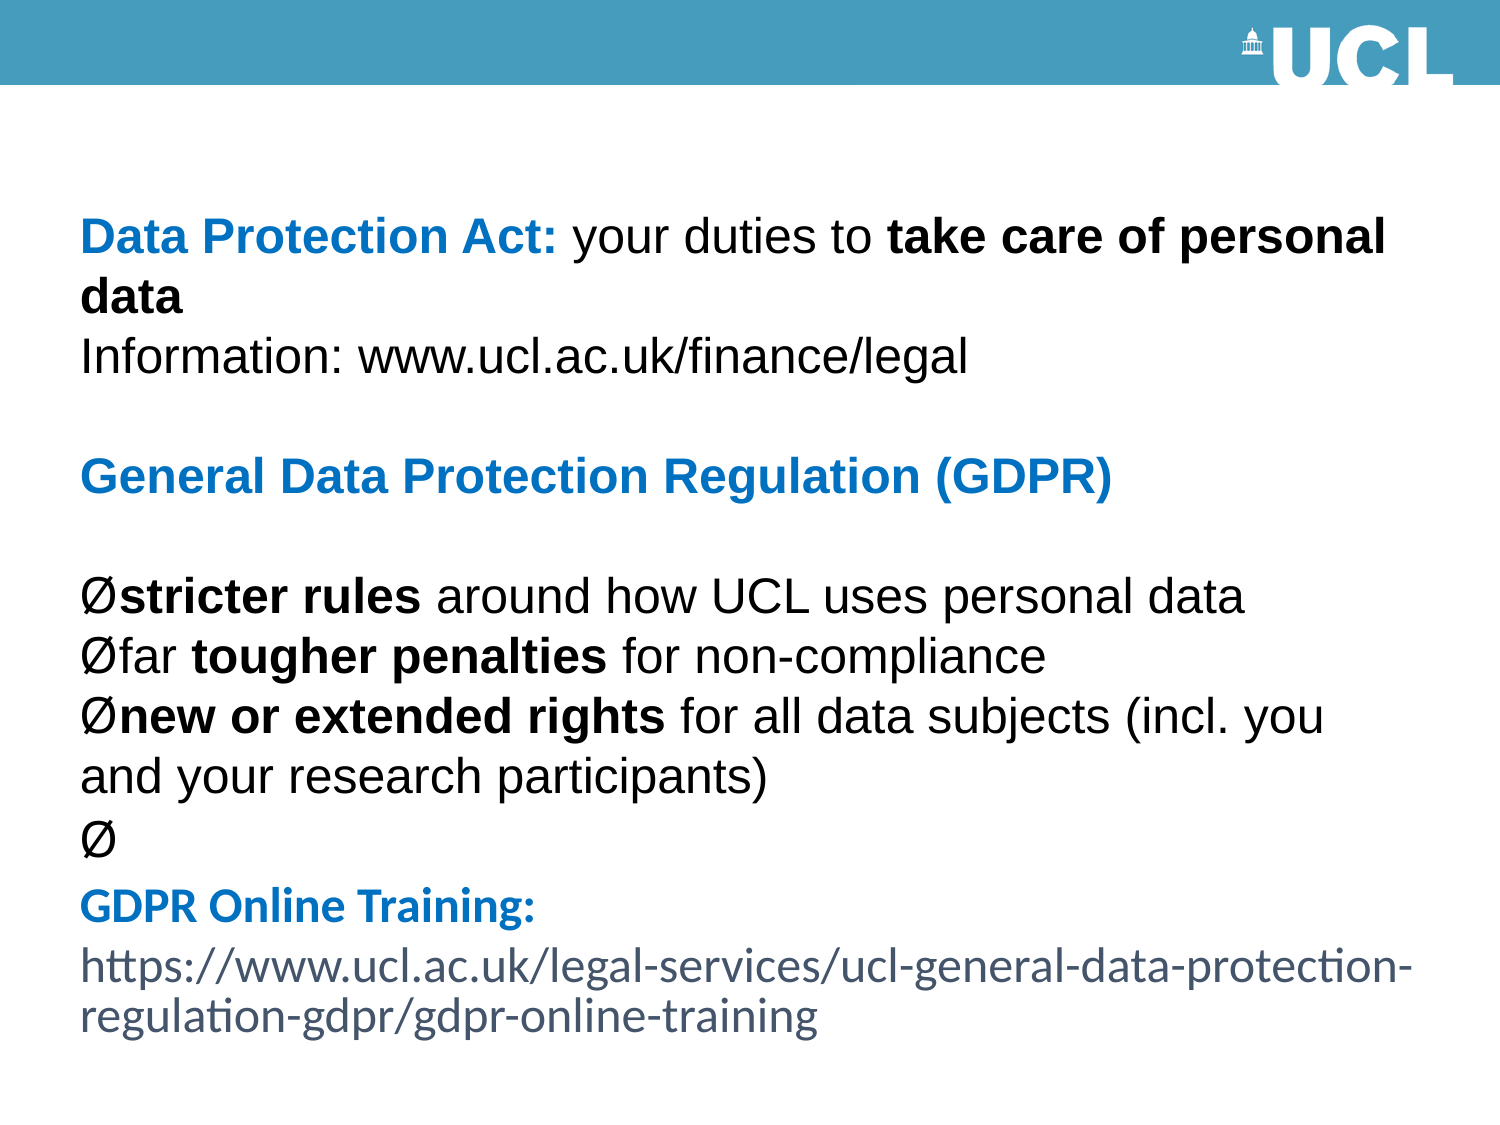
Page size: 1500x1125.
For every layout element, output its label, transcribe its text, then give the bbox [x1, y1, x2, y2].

text_box Data Protection Act: your duties to take care of personal data Information: www.ucl.ac.uk/finance/legal General Data Protection Regulation (GDPR) stricter rules around how UCL uses personal data far tougher penalties for non-compliance new or extended rights for all data subjects (incl. you and your research participants) GDPR Online Training: https://www.ucl.ac.uk/legal-services/ucl-general-data-protection-regulation-gdpr/gdpr-online-training [65, 196, 1435, 1060]
